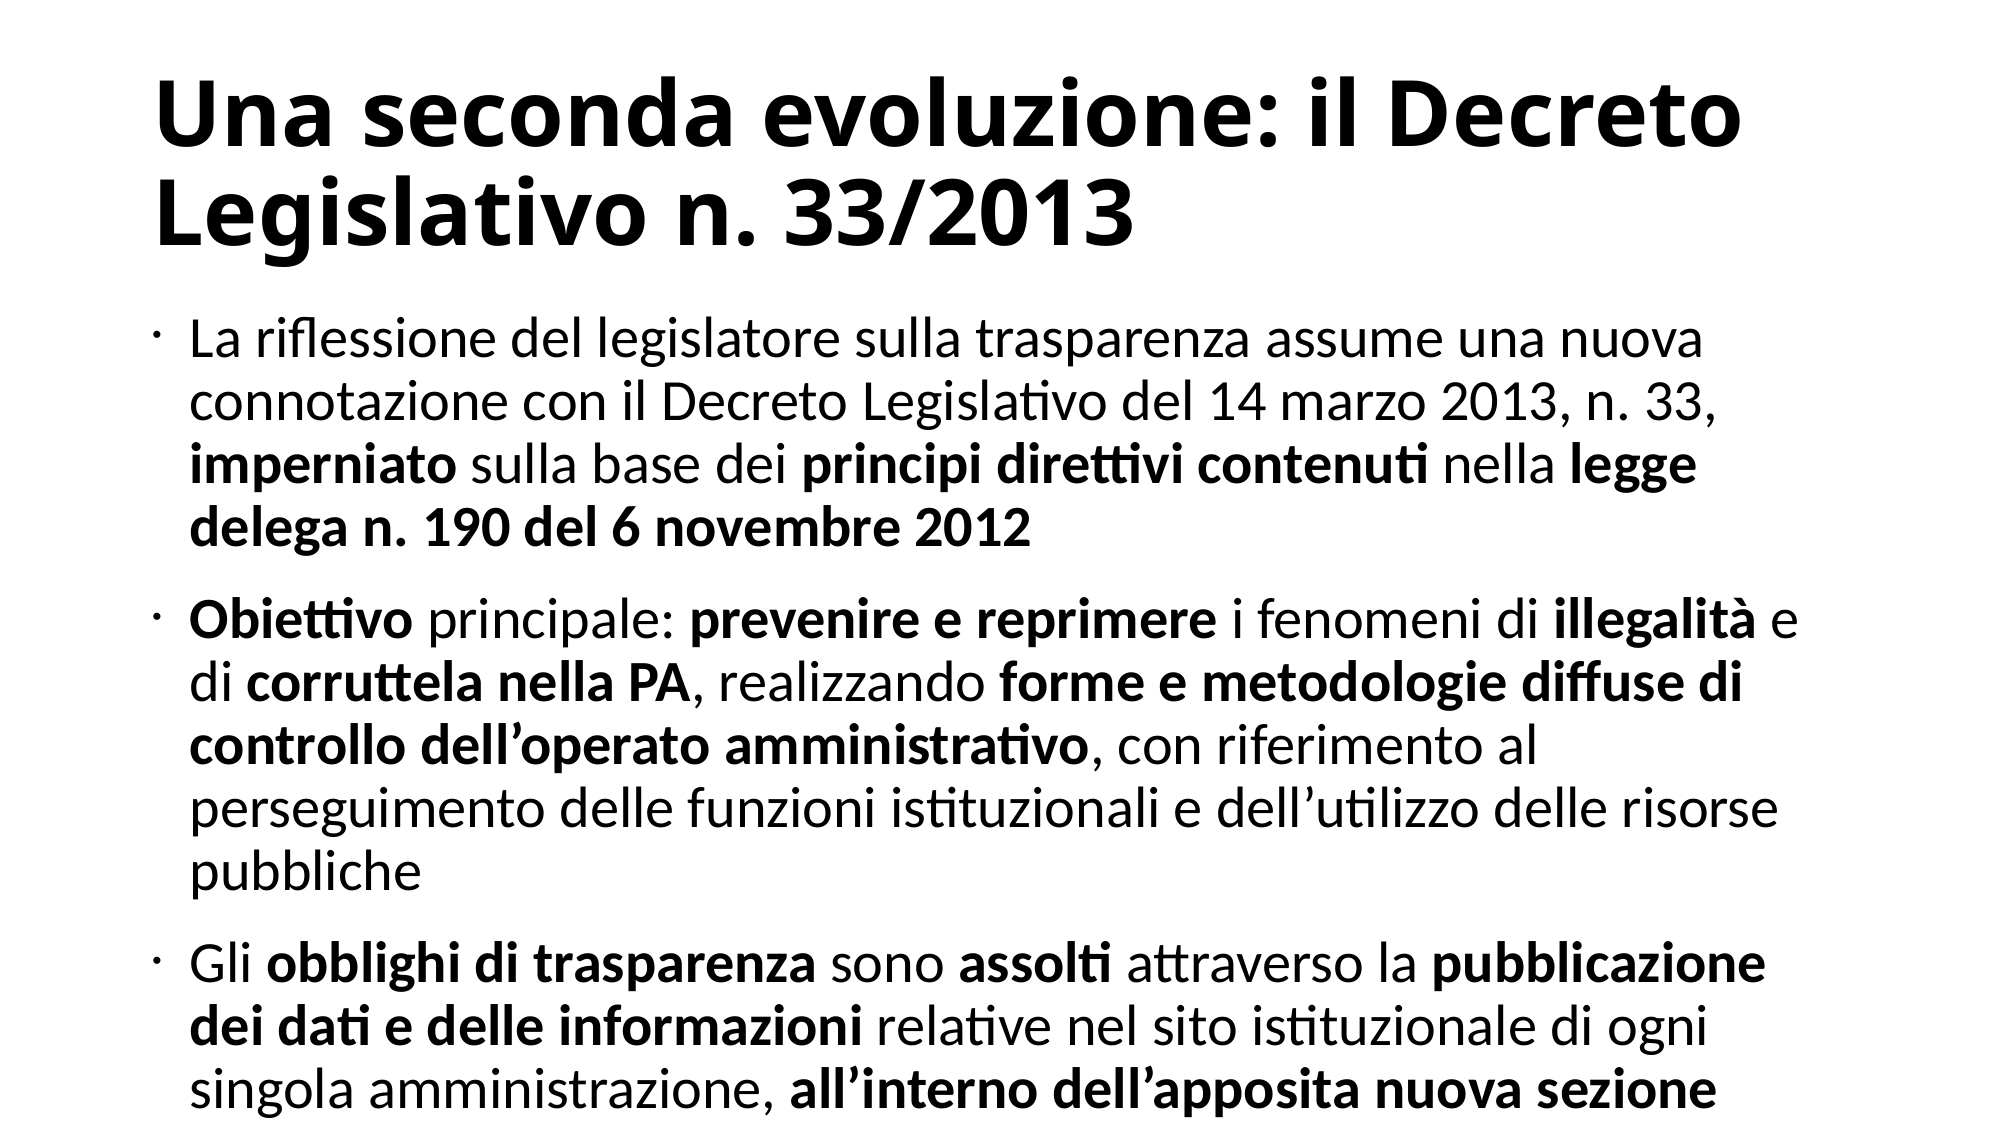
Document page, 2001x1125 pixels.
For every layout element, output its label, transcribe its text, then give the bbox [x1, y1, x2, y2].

list La riflessione del legislatore sulla trasparenza assume una nuova connotazione con il Decreto Legislativo del 14 marzo 2013, n. 33, imperniato sulla base dei principi direttivi contenuti nella legge delega n. 190 del 6 novembre 2012 Obiettivo principale: prevenire e reprimere i fenomeni di illegalità e di corruttela nella PA, realizzando forme e metodologie diffuse di controllo dell’operato amministrativo, con riferimento al perseguimento delle funzioni istituzionali e dell’utilizzo delle risorse pubbliche Gli obblighi di trasparenza sono assolti attraverso la pubblicazione dei dati e delle informazioni relative nel sito istituzionale di ogni singola amministrazione, all’interno dell’apposita nuova sezione denominata «Amministrazione trasparente» [137, 299, 1863, 1082]
title Una seconda evoluzione: il Decreto Legislativo n. 33/2013 [137, 59, 1863, 278]
